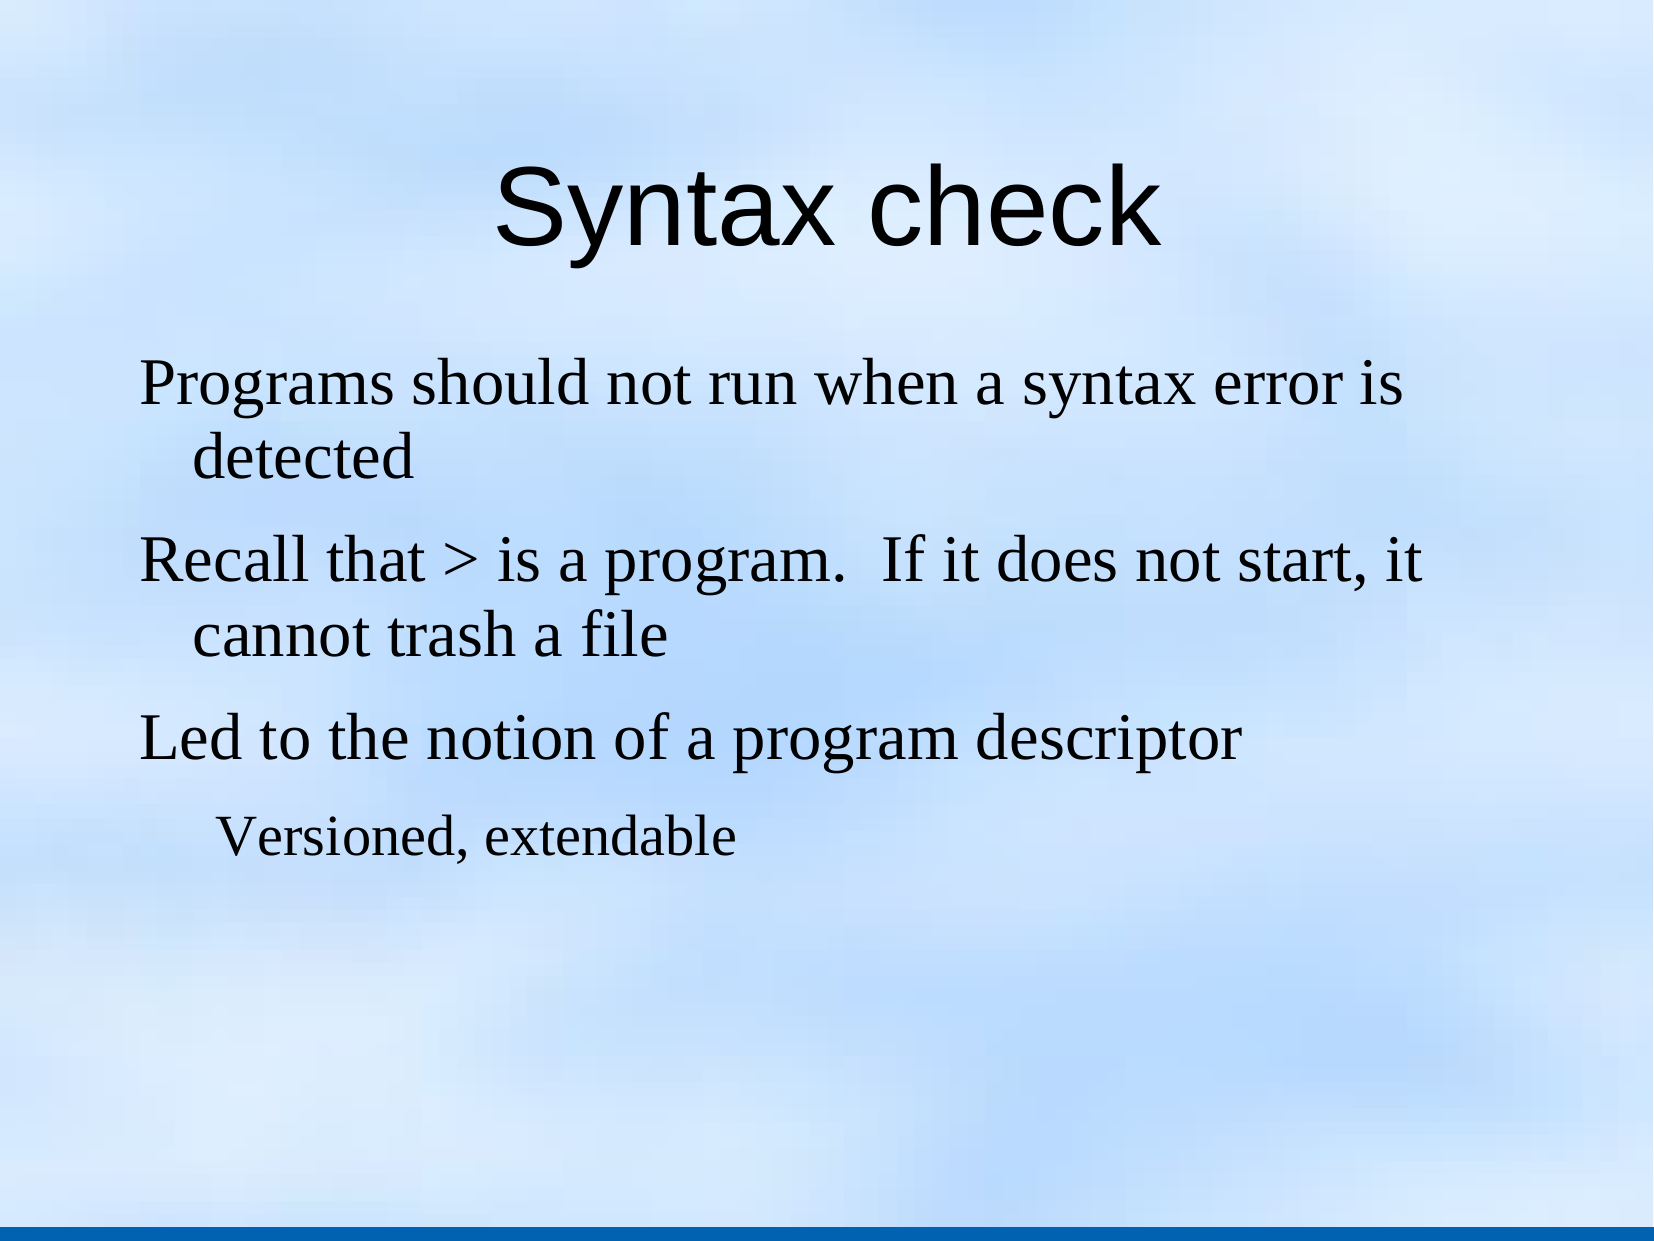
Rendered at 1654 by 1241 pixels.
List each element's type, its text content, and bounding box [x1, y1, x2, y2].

title Syntax check [121, 102, 1533, 311]
picture [0, 0, 1654, 1227]
list Programs should not run when a syntax error is detected Recall that > is a program. If it does not start, it cannot trash a file Led to the notion of a program descriptor Versioned, extendable [121, 344, 1533, 1127]
